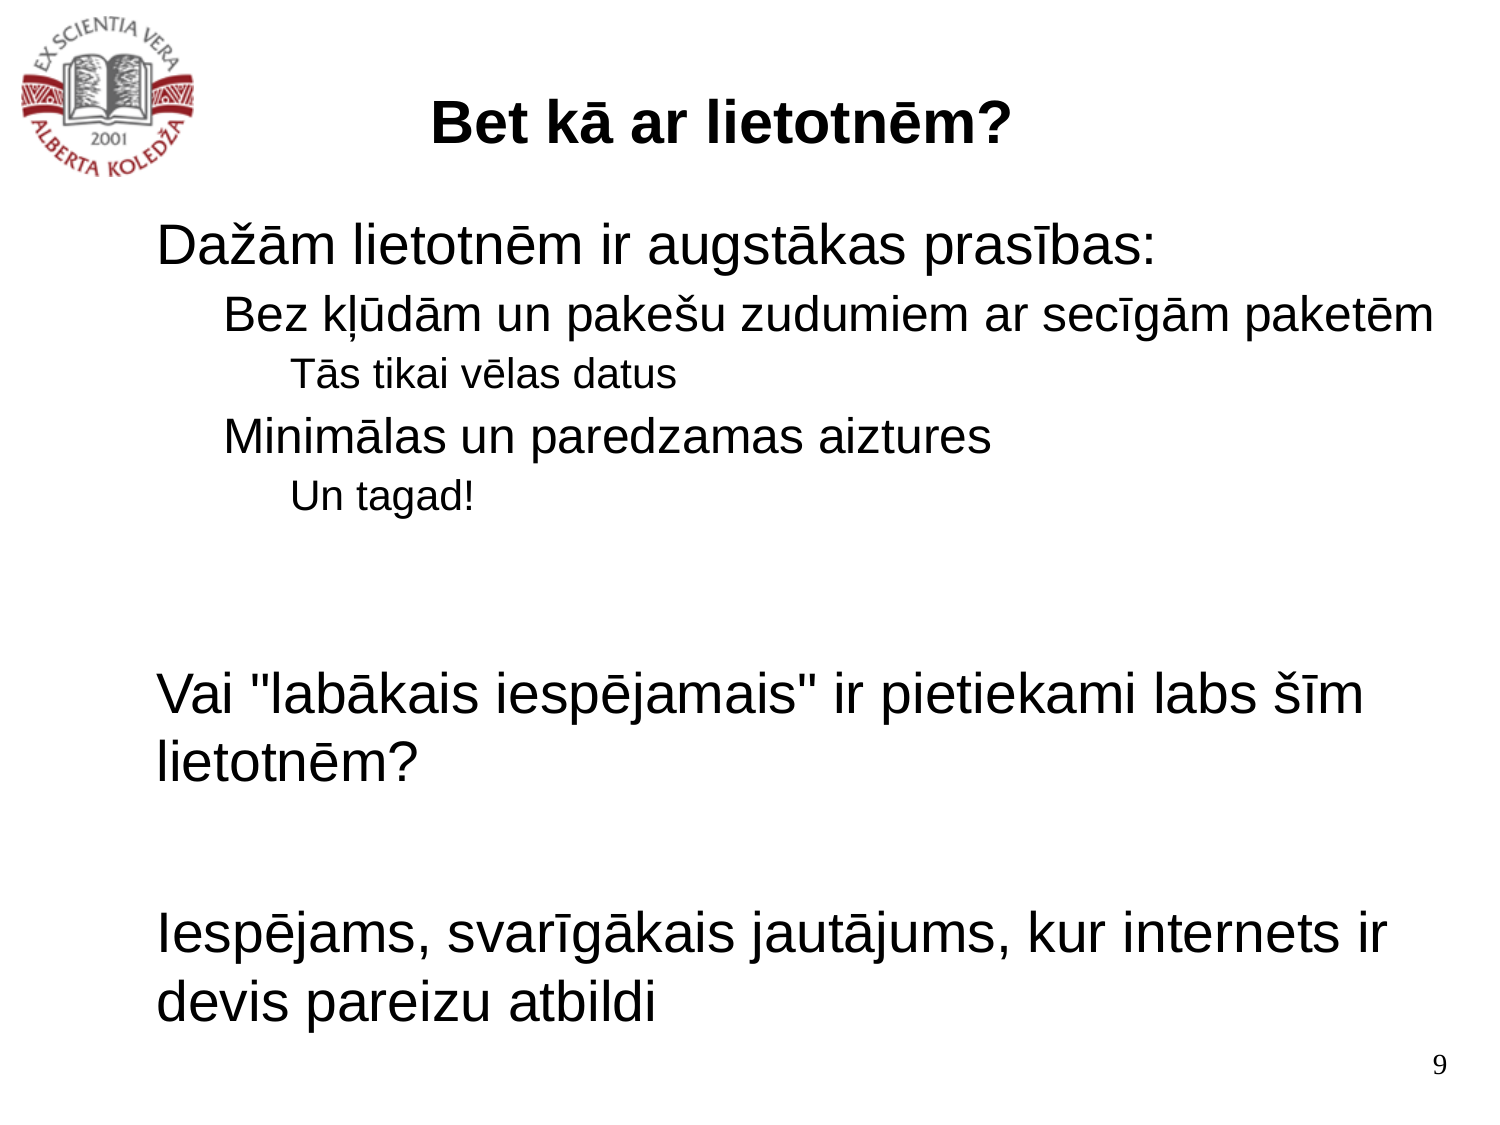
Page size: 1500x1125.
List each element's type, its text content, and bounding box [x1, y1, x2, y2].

title Bet kā ar lietotnēm? [50, 62, 1374, 175]
text_box <skaitlis> [1312, 1037, 1463, 1101]
picture [21, 16, 194, 177]
list Dažām lietotnēm ir augstākas prasības: Bez kļūdām un pakešu zudumiem ar secīgām paketēm Tās tikai vēlas datus Minimālas un paredzamas aiztures Un tagad! Vai "labākais iespējamais" ir pietiekami labs šīm lietotnēm? Iespējams, svarīgākais jautājums, kur internets ir devis pareizu atbildi [74, 200, 1463, 1101]
